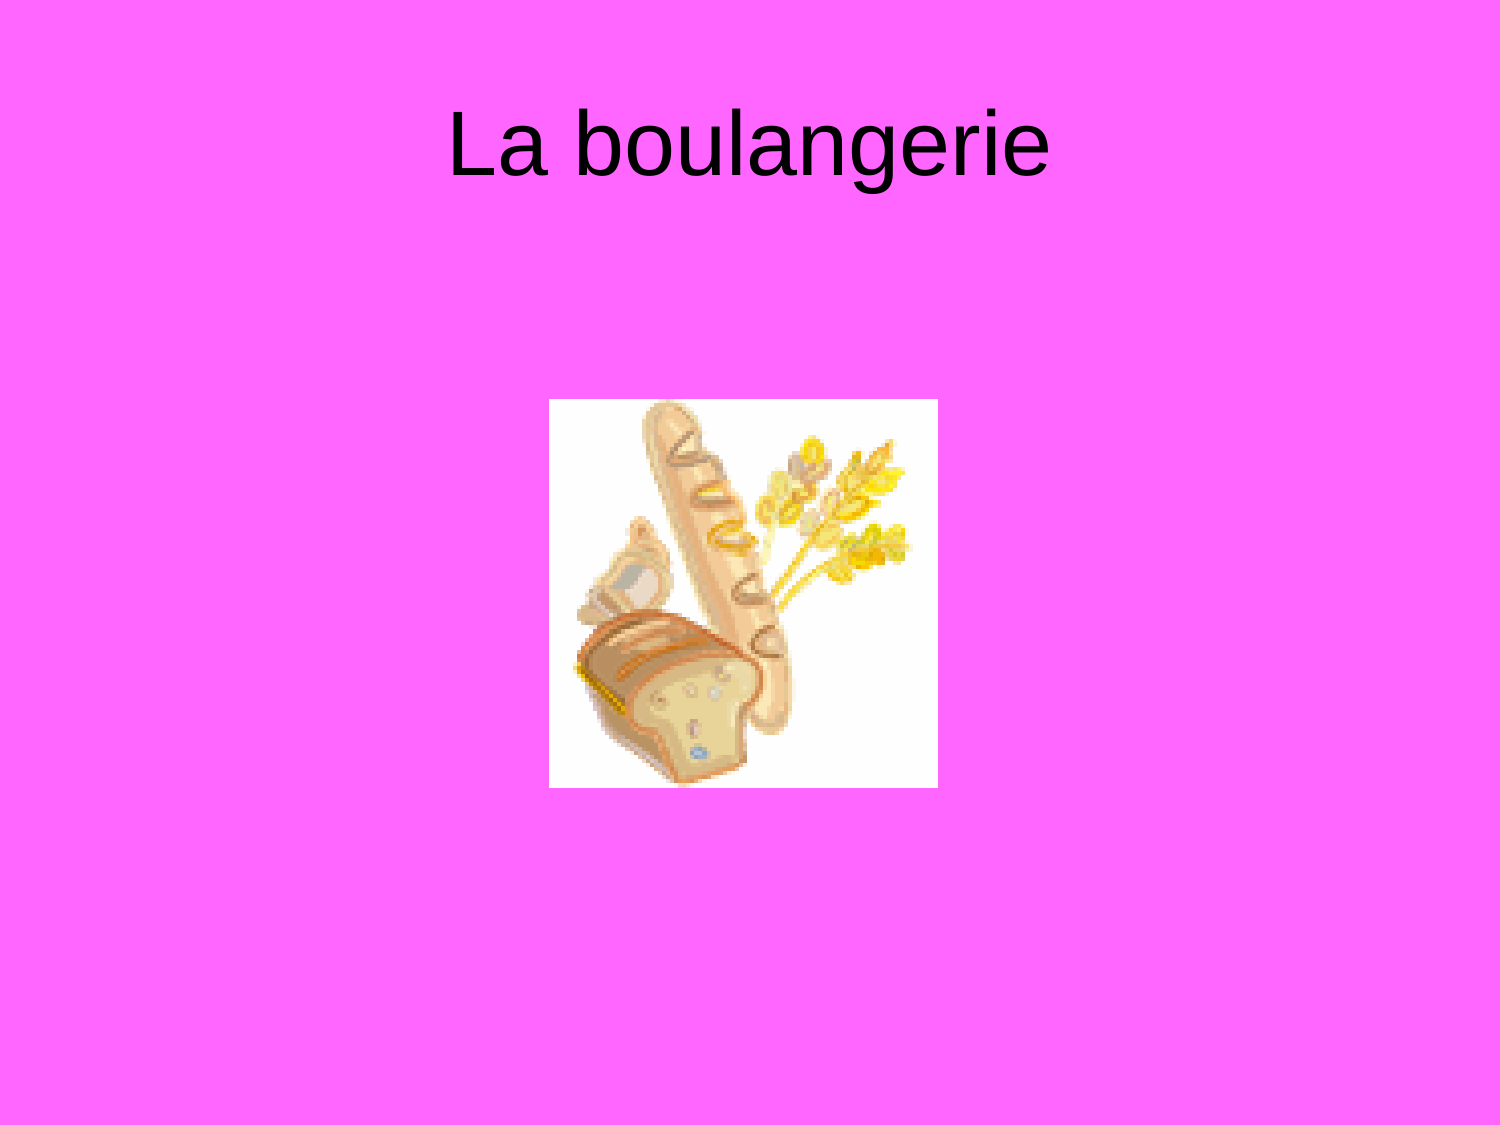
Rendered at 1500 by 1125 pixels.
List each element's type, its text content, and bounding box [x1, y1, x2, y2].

picture [549, 399, 938, 788]
title La boulangerie [75, 45, 1426, 233]
